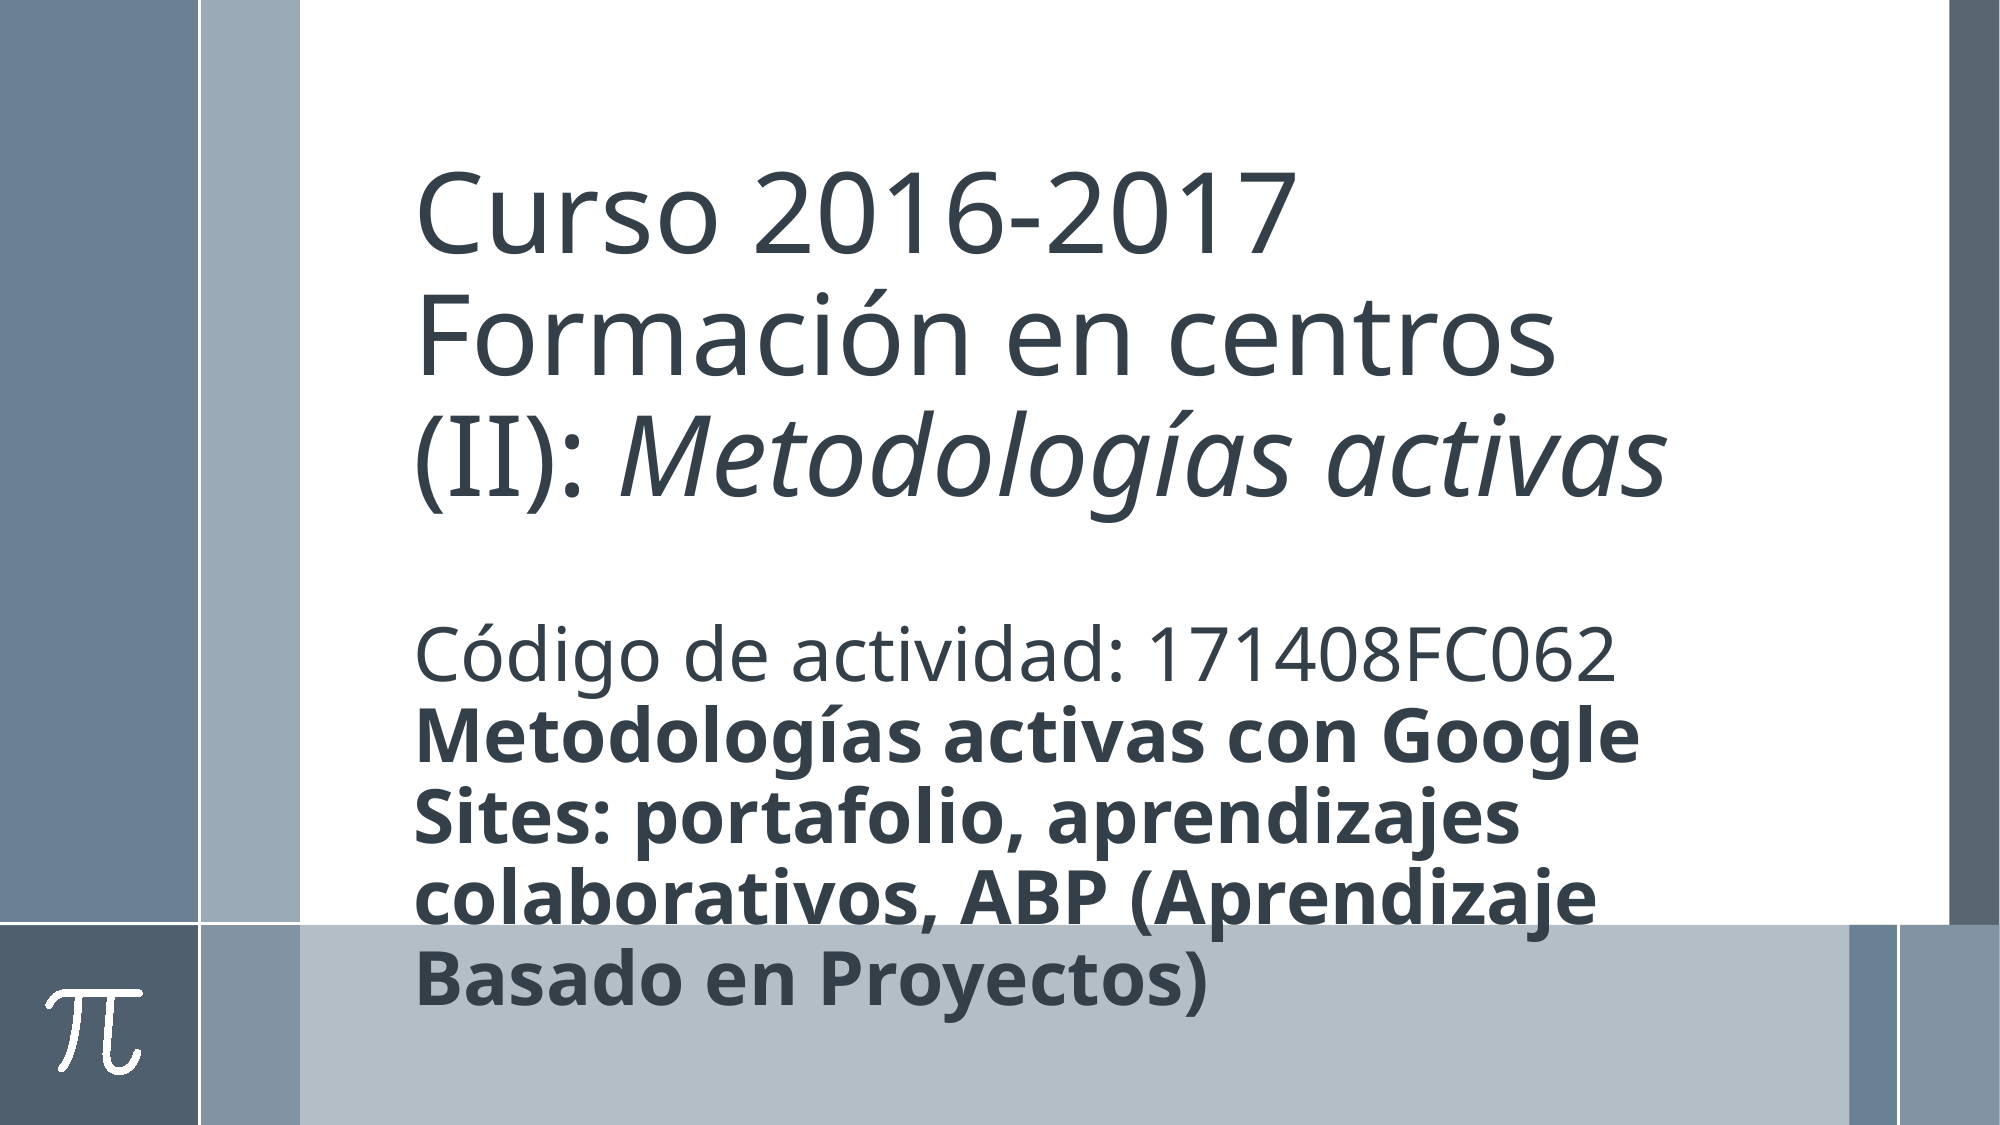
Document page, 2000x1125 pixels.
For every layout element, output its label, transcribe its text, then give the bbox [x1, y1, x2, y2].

title Curso 2016-2017 Formación en centros (II): Metodologías activas [398, 149, 1765, 609]
subtitle Código de actividad: 171408FC062 Metodologías activas con Google Sites: portafolio, aprendizajes colaborativos, ABP (Aprendizaje Basado en Proyectos) [398, 609, 1874, 896]
